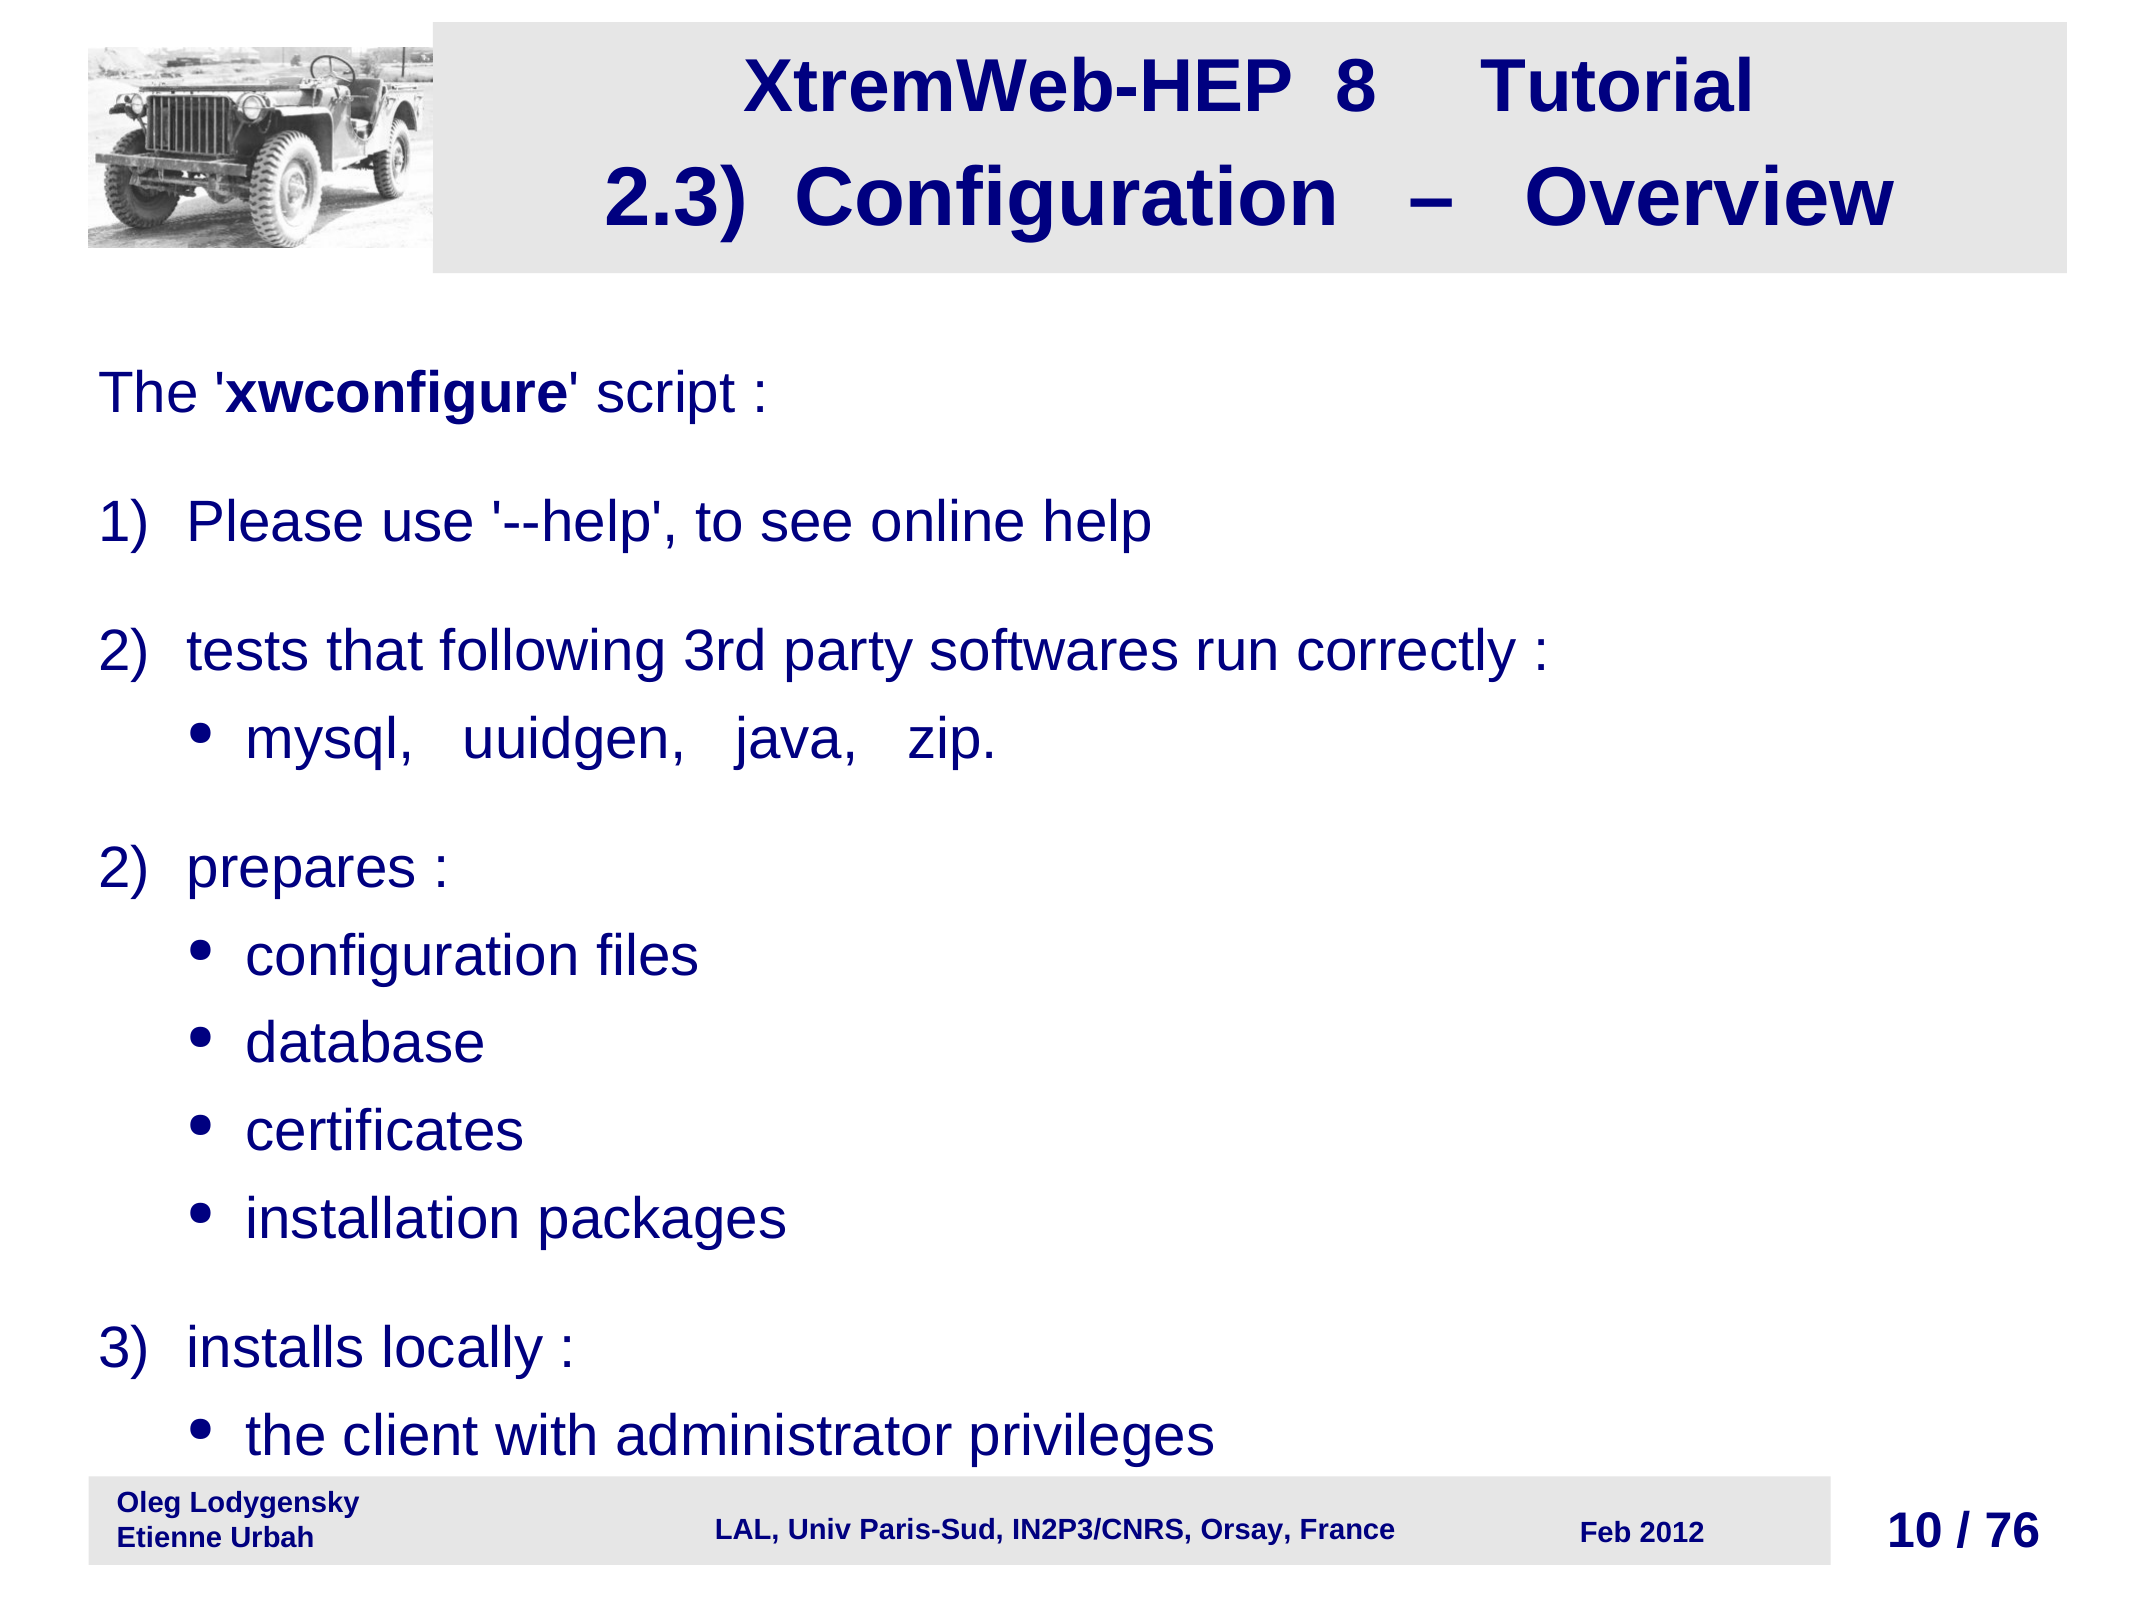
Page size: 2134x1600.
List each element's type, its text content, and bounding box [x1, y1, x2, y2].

picture [88, 47, 433, 248]
text_box The 'xwconfigure' script : Please use '--help', to see online help tests that following 3rd party softwares run correctly : mysql, uuidgen, java, zip. prepares : configuration files database certificates installation packages installs locally : the client with administrator privileges [88, 354, 2067, 1419]
title 2.3) Configuration – Overview [442, 118, 2067, 266]
